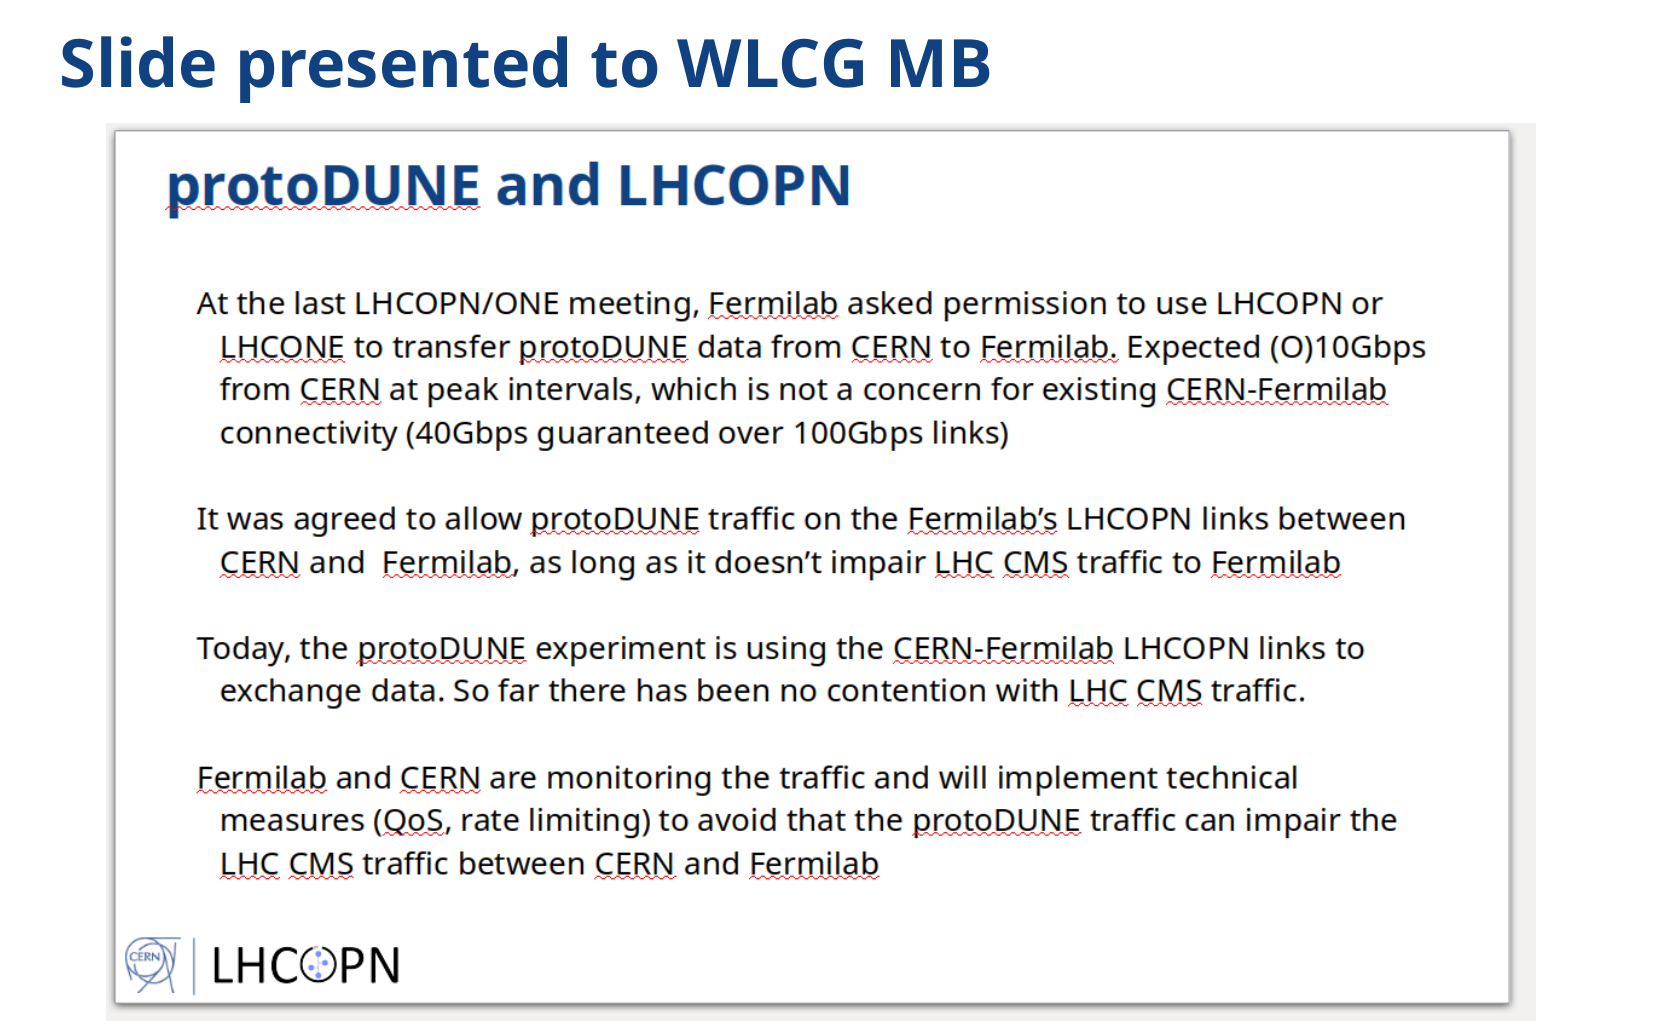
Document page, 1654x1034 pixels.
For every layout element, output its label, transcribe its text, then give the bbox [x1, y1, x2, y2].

title Slide presented to WLCG MB [59, 0, 1283, 124]
picture [106, 123, 1536, 1021]
